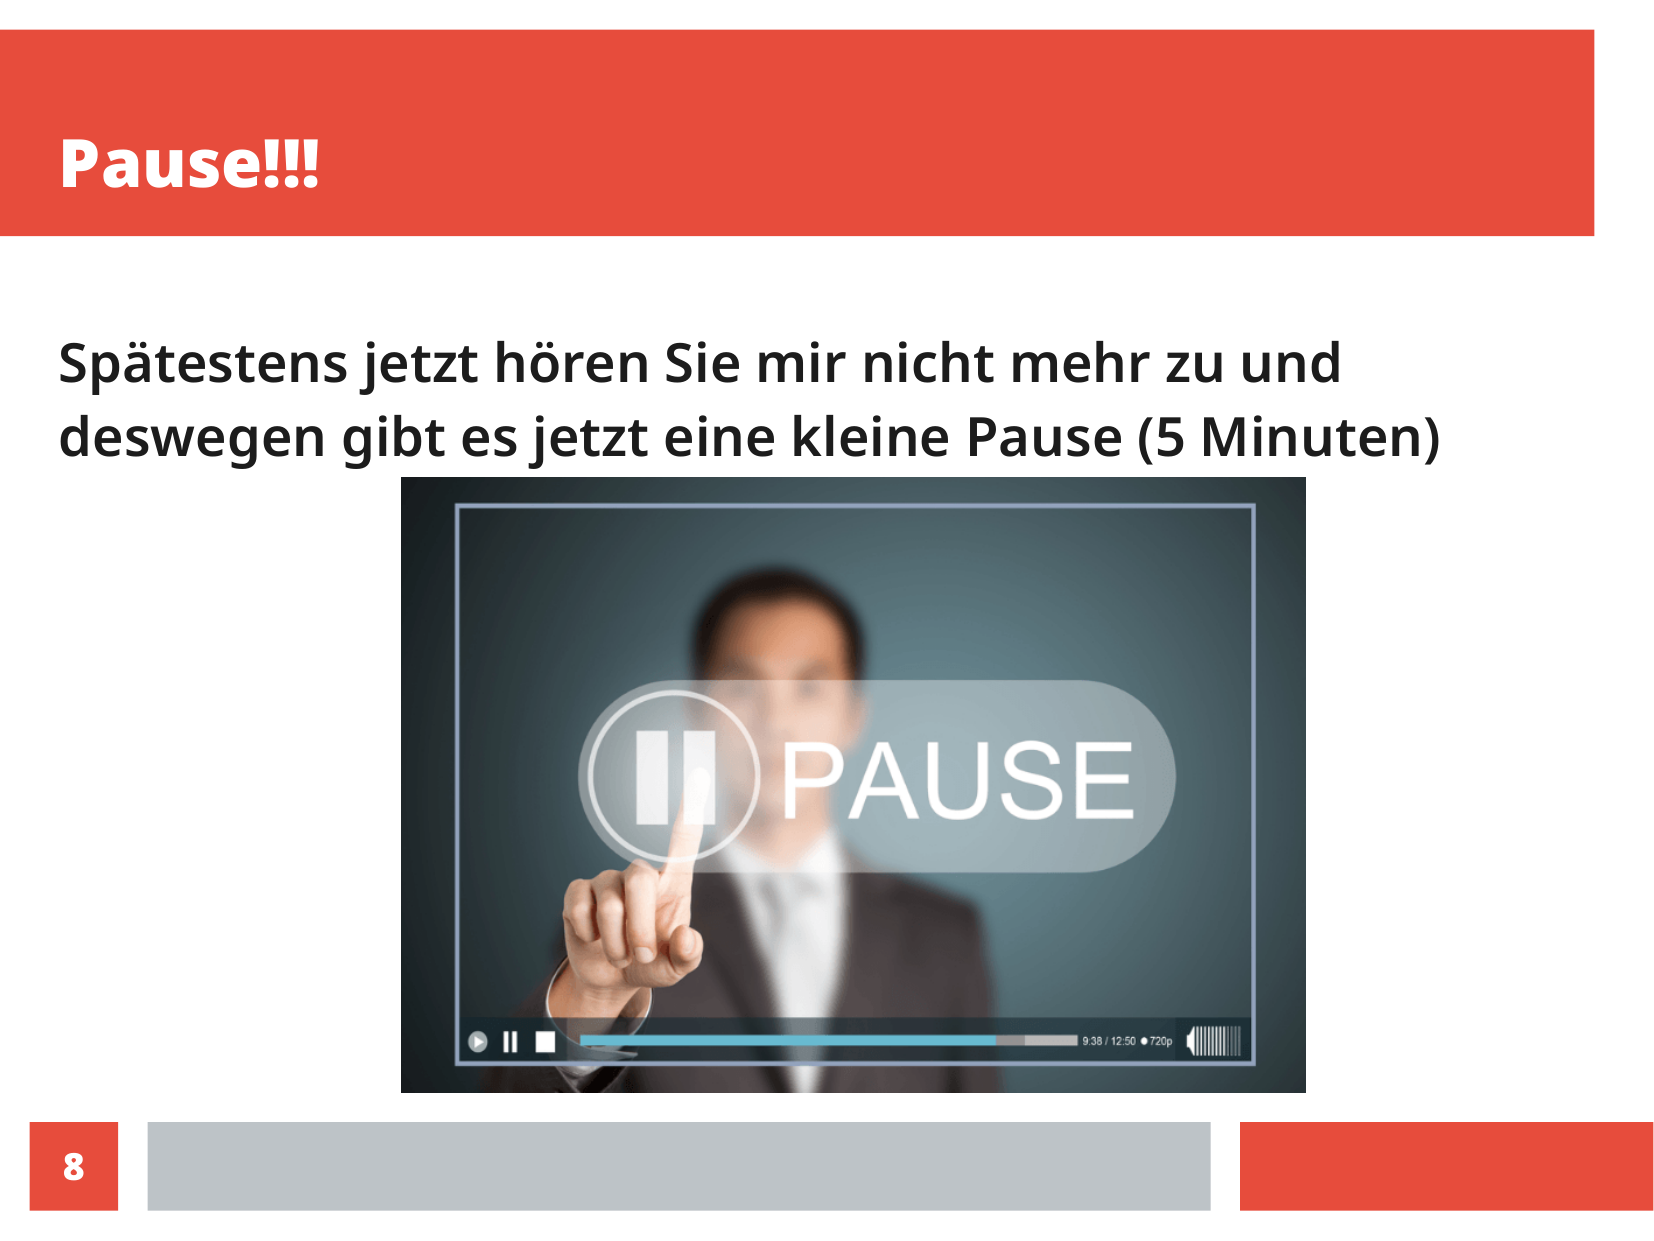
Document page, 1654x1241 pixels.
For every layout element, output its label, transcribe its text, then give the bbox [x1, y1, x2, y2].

title Pause!!! [59, 59, 1595, 207]
list Spätestens jetzt hören Sie mir nicht mehr zu und deswegen gibt es jetzt eine kleine Pause (5 Minuten) [59, 324, 1548, 1093]
picture [401, 477, 1306, 1093]
